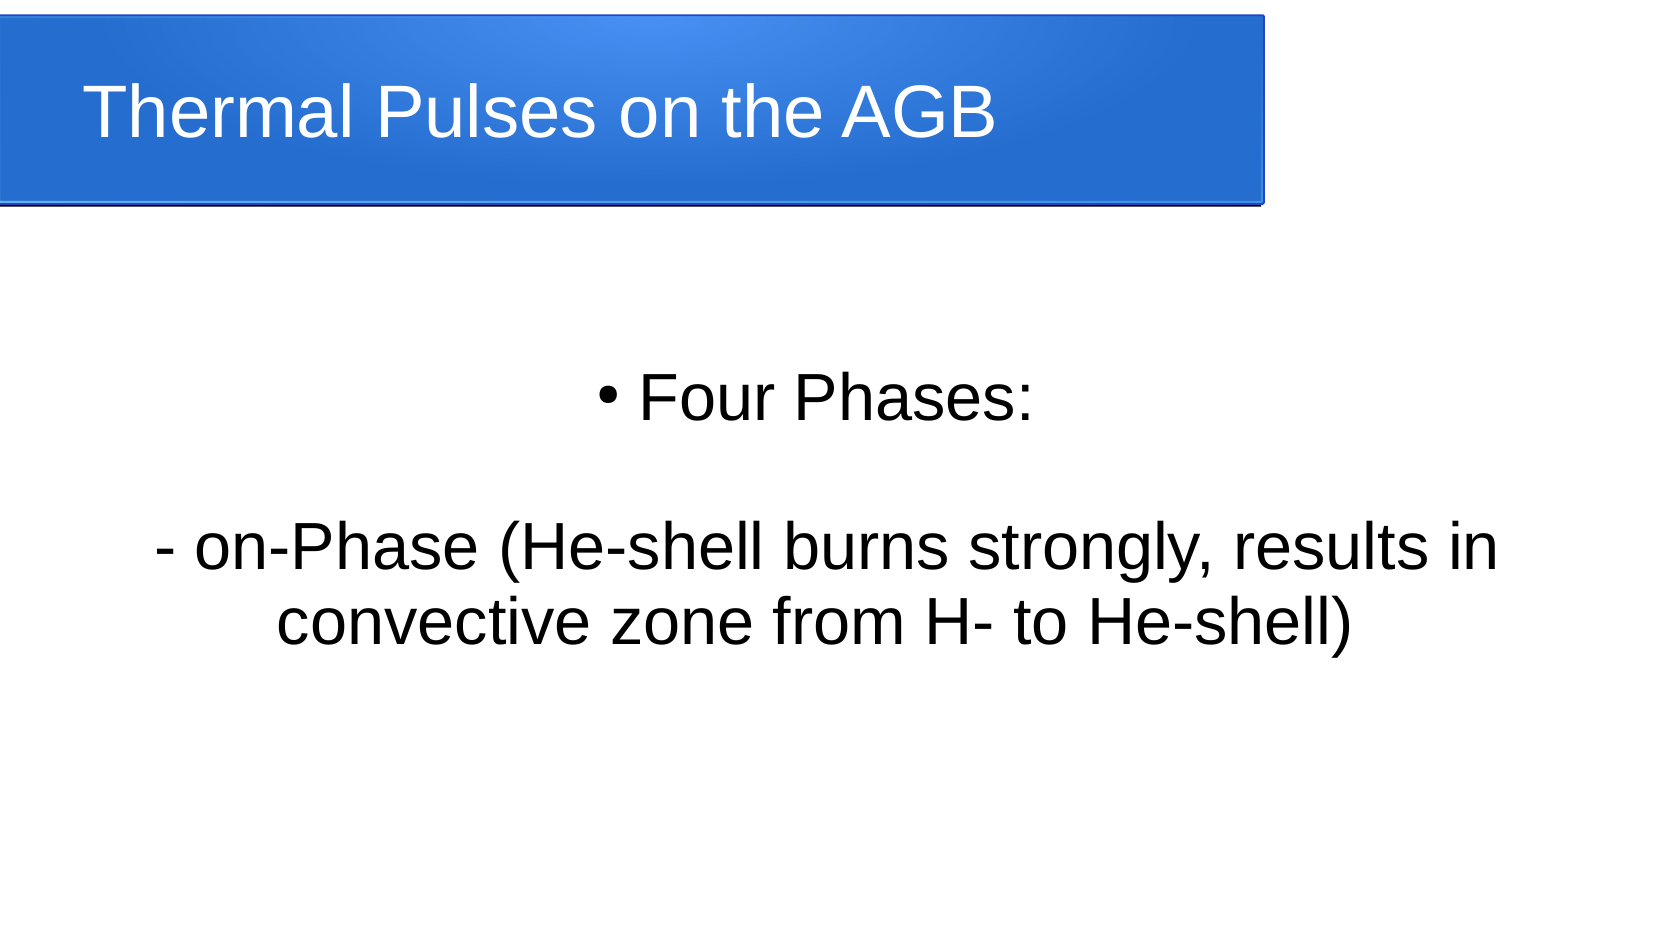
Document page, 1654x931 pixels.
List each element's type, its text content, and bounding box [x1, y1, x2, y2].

subtitle Four Phases: - on-Phase (He-shell burns strongly, results in convective zone from H- to He-shell) [71, 276, 1561, 817]
title Thermal Pulses on the AGB [82, 35, 1235, 189]
